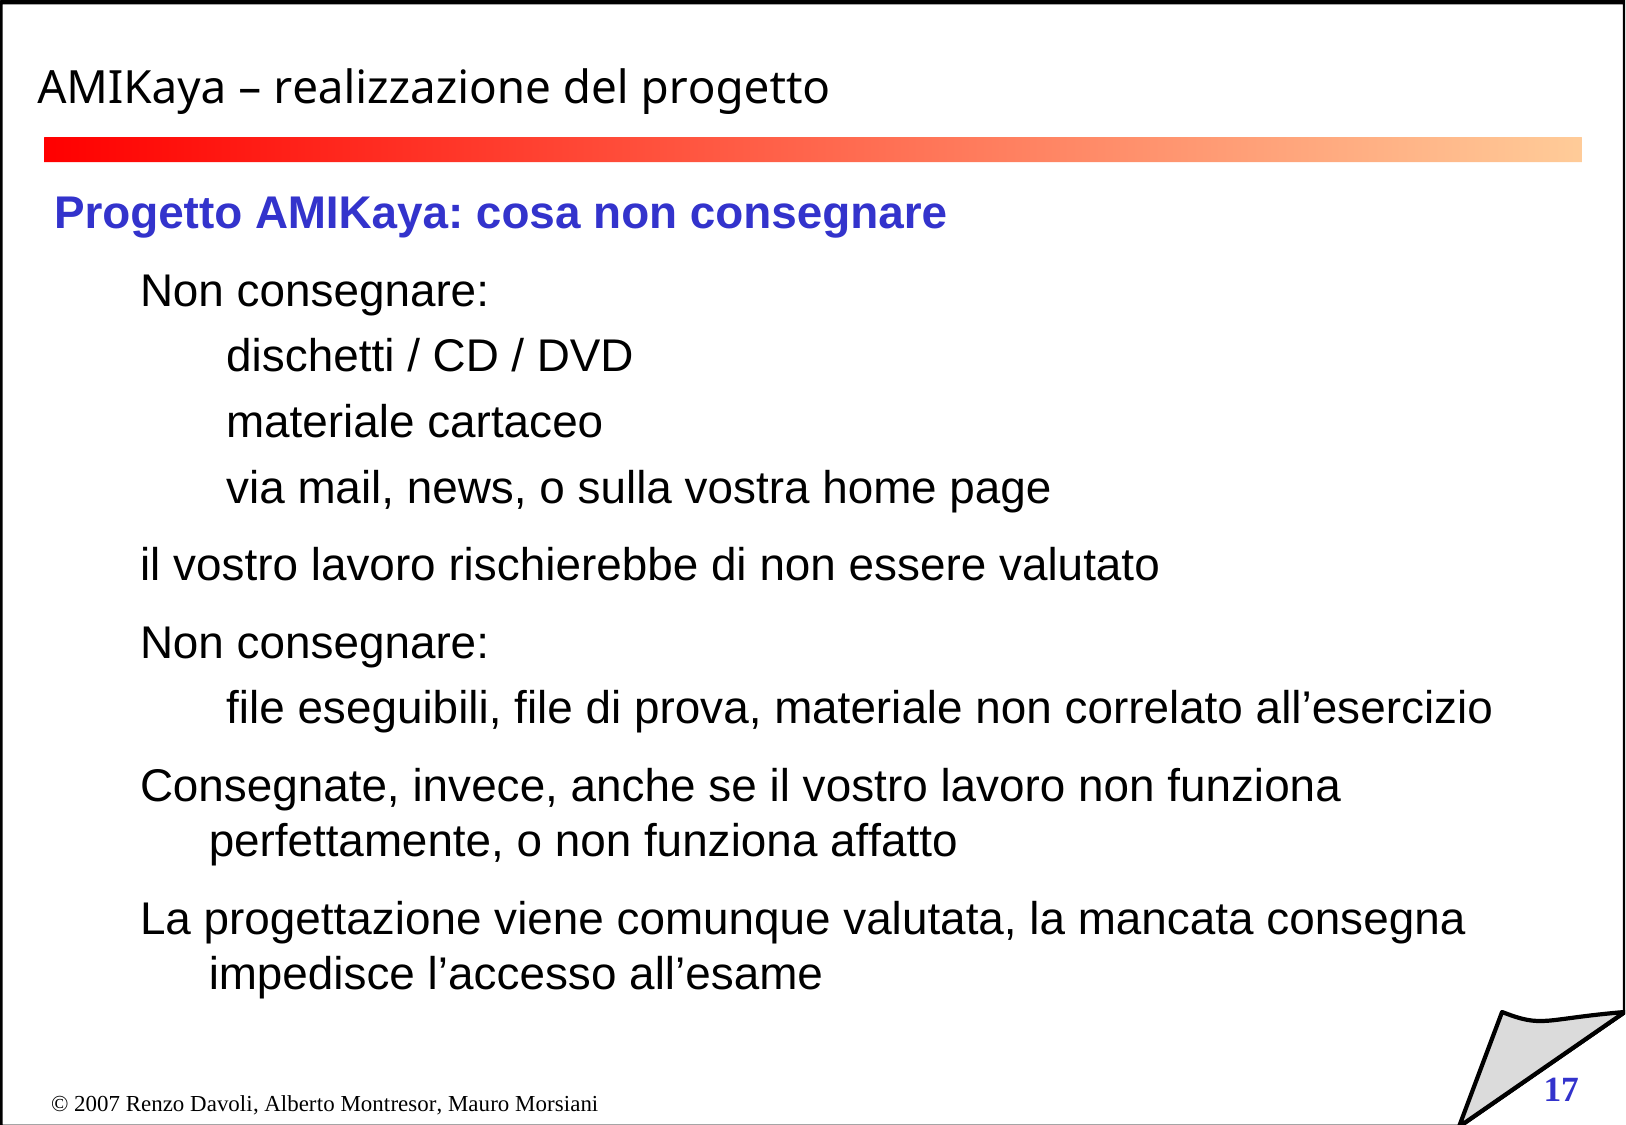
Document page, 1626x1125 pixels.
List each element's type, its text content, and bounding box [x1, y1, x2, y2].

title AMIKaya – realizzazione del progetto [37, 44, 1588, 131]
list Progetto AMIKaya: cosa non consegnare Non consegnare: dischetti / CD / DVD materiale cartaceo via mail, news, o sulla vostra home page il vostro lavoro rischierebbe di non essere valutato Non consegnare: file eseguibili, file di prova, materiale non correlato all’esercizio Consegnate, invece, anche se il vostro lavoro non funziona perfettamente, o non funziona affatto La progettazione viene comunque valutata, la mancata consegna impedisce l’accesso all’esame [54, 187, 1571, 1095]
